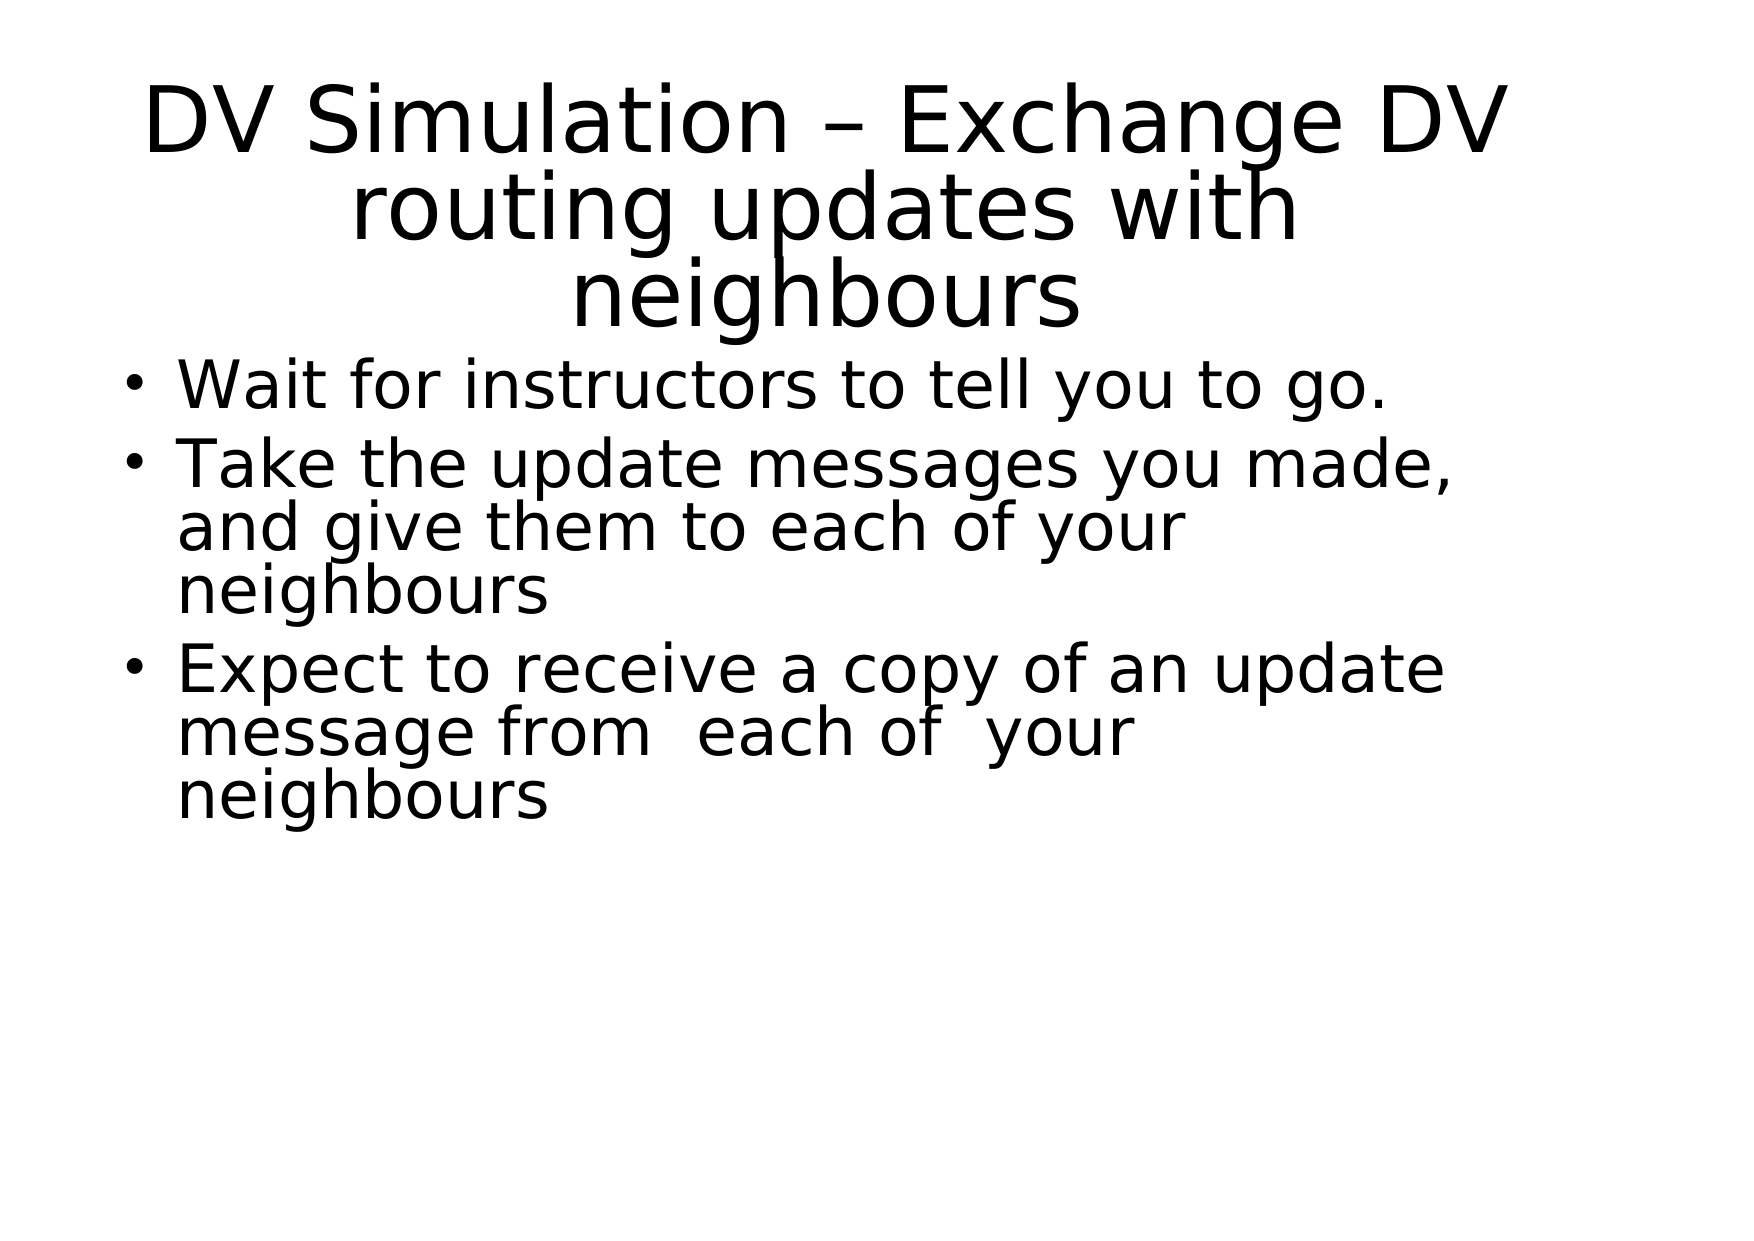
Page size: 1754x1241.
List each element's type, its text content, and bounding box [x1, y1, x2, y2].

list Wait for instructors to tell you to go. Take the update messages you made, and give them to each of your neighbours Expect to receive a copy of an update message from each of your neighbours [123, 357, 1530, 1103]
title DV Simulation – Exchange DV routing updates with neighbours [123, 71, 1530, 356]
